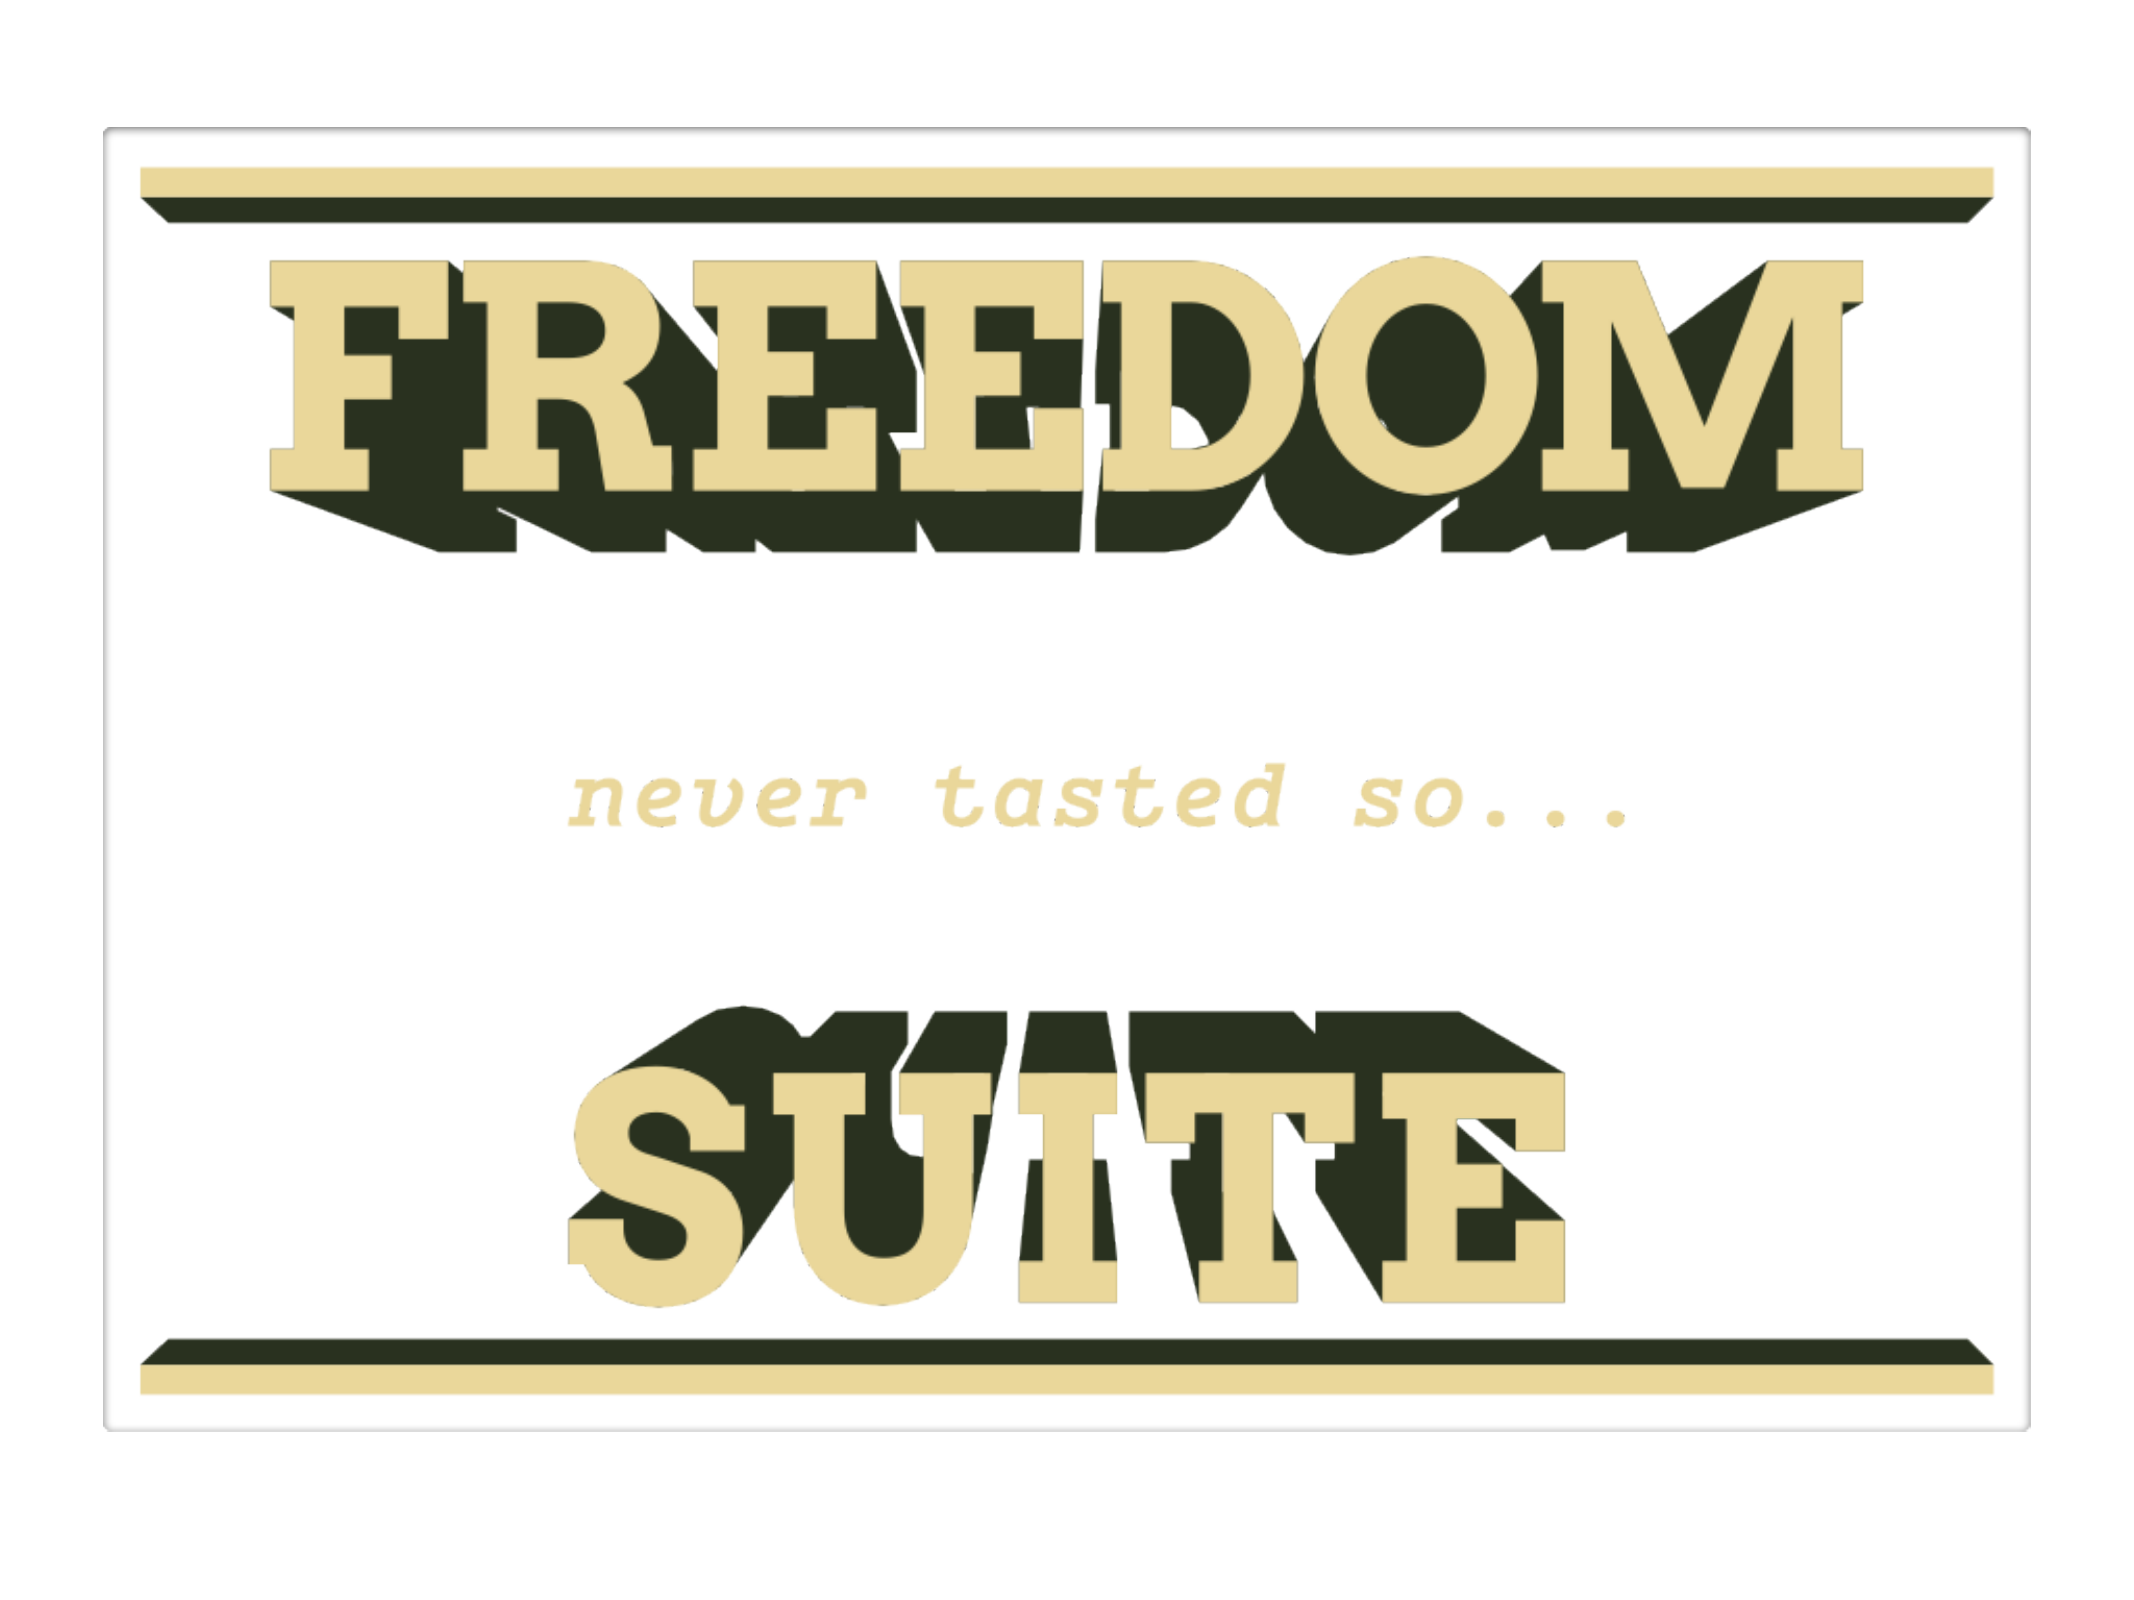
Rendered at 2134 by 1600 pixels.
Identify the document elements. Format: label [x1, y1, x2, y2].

picture [103, 127, 2031, 1432]
